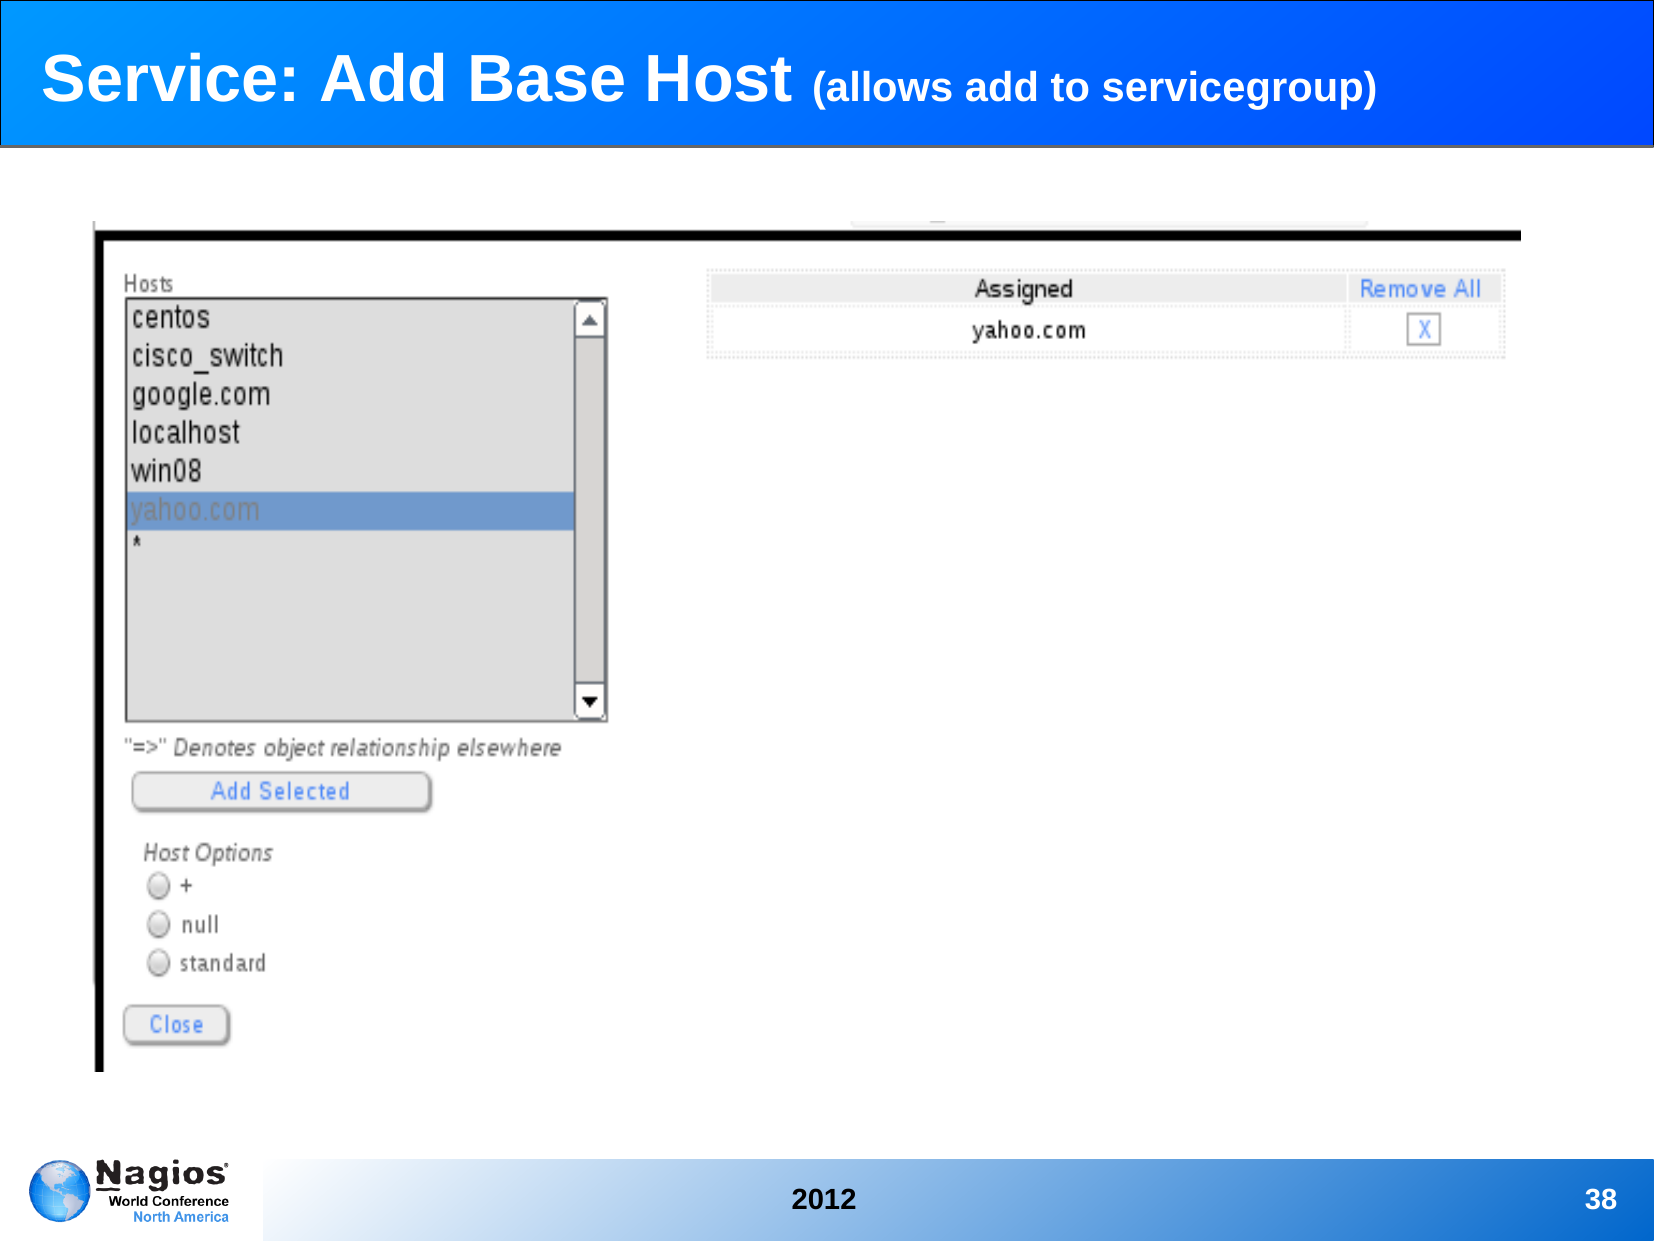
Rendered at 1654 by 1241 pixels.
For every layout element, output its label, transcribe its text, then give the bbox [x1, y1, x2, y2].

title Service: Add Base Host (allows add to servicegroup) [41, 36, 1530, 120]
picture [87, 221, 1521, 1072]
picture [29, 1159, 229, 1235]
